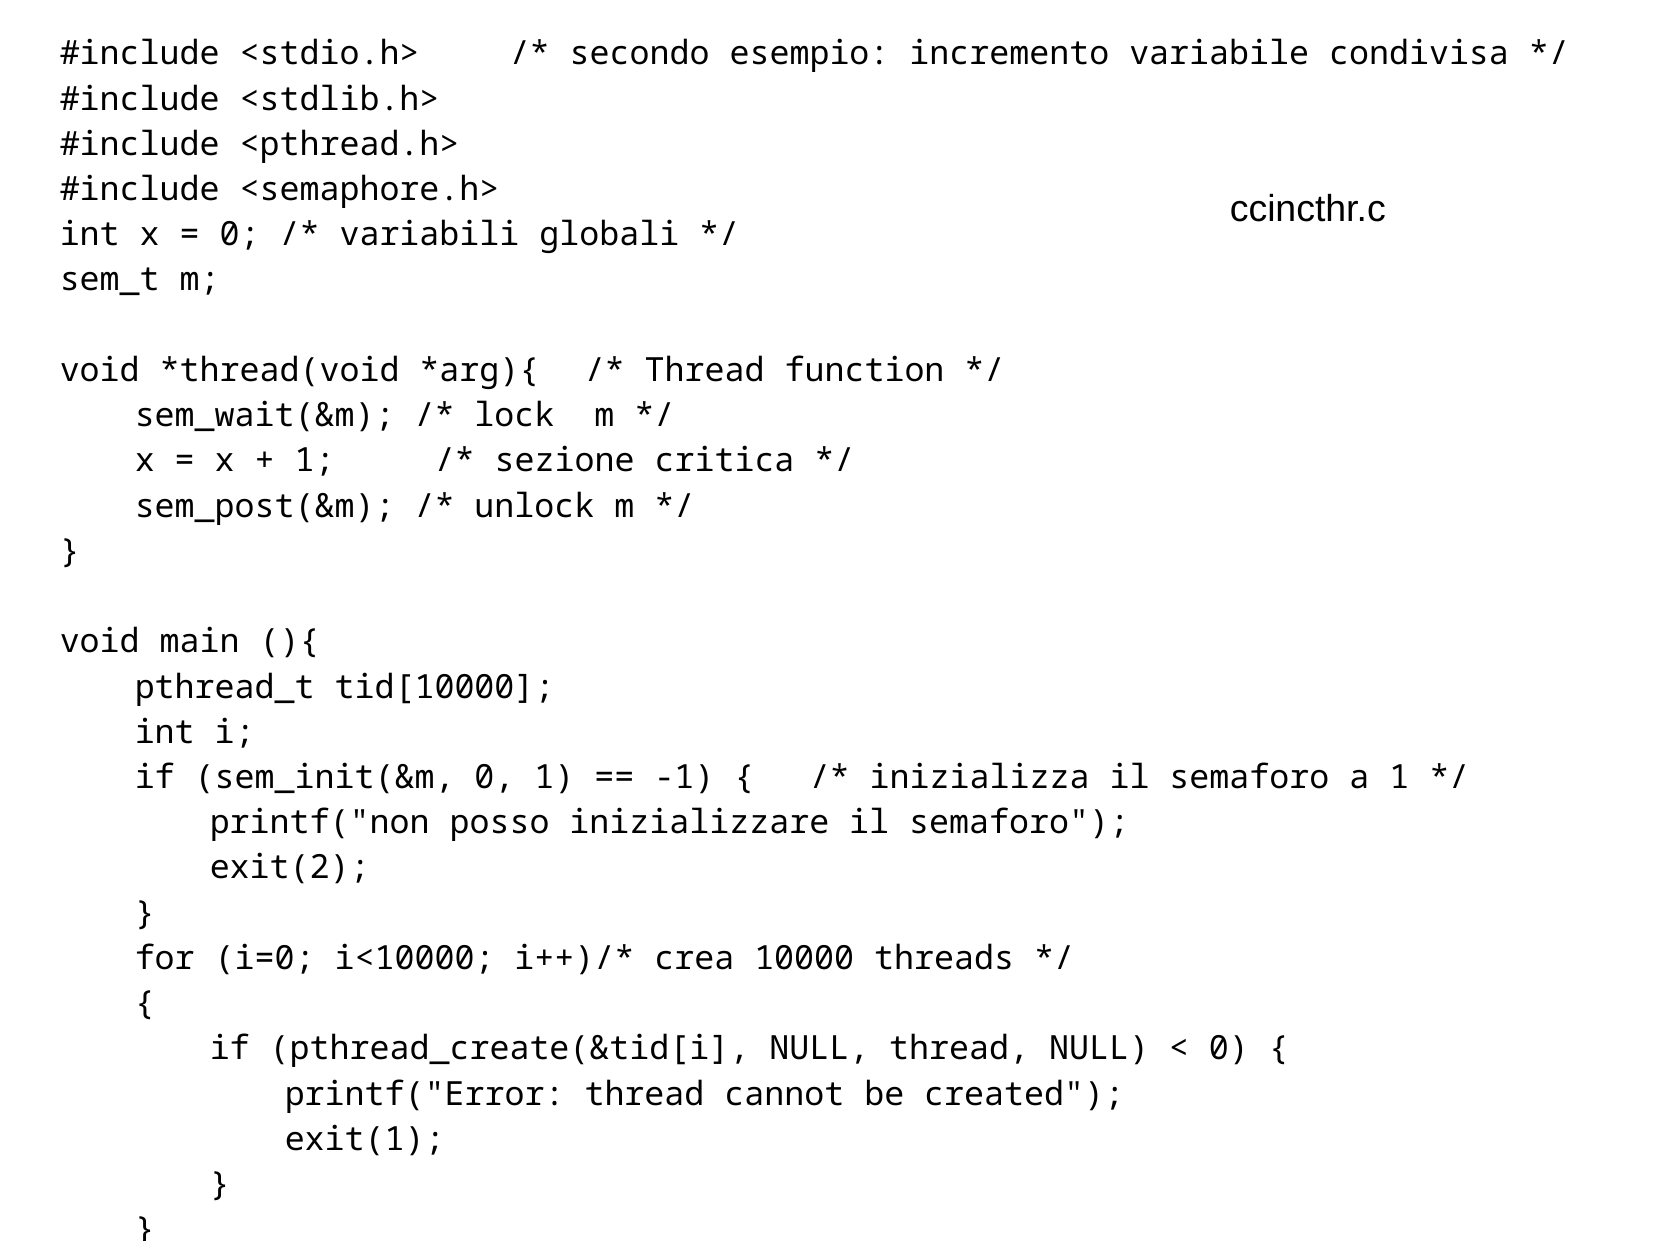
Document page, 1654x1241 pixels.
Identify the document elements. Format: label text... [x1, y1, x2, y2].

text_box ccincthr.c [1215, 180, 1531, 237]
text_box #include <stdio.h> /* secondo esempio: incremento variabile condivisa */ #include <stdlib.h> #include <pthread.h> #include <semaphore.h> int x = 0; /* variabili globali */ sem_t m; void *thread(void *arg){ /* Thread function */ sem_wait(&m); /* lock m */ x = x + 1; /* sezione critica */ sem_post(&m); /* unlock m */ } void main (){ pthread_t tid[10000]; int i; if (sem_init(&m, 0, 1) == -1) { /* inizializza il semaforo a 1 */ printf("non posso inizializzare il semaforo"); exit(2); } for (i=0; i<10000; i++)/* crea 10000 threads */ { if (pthread_create(&tid[i], NULL, thread, NULL) < 0) { printf("Error: thread cannot be created"); exit(1); } } for (i=0; i<10000; i++) pthread_join(tid[i], NULL); printf("valore finale di x = %d\n", x); exit(0); } [45, 21, 1621, 1241]
